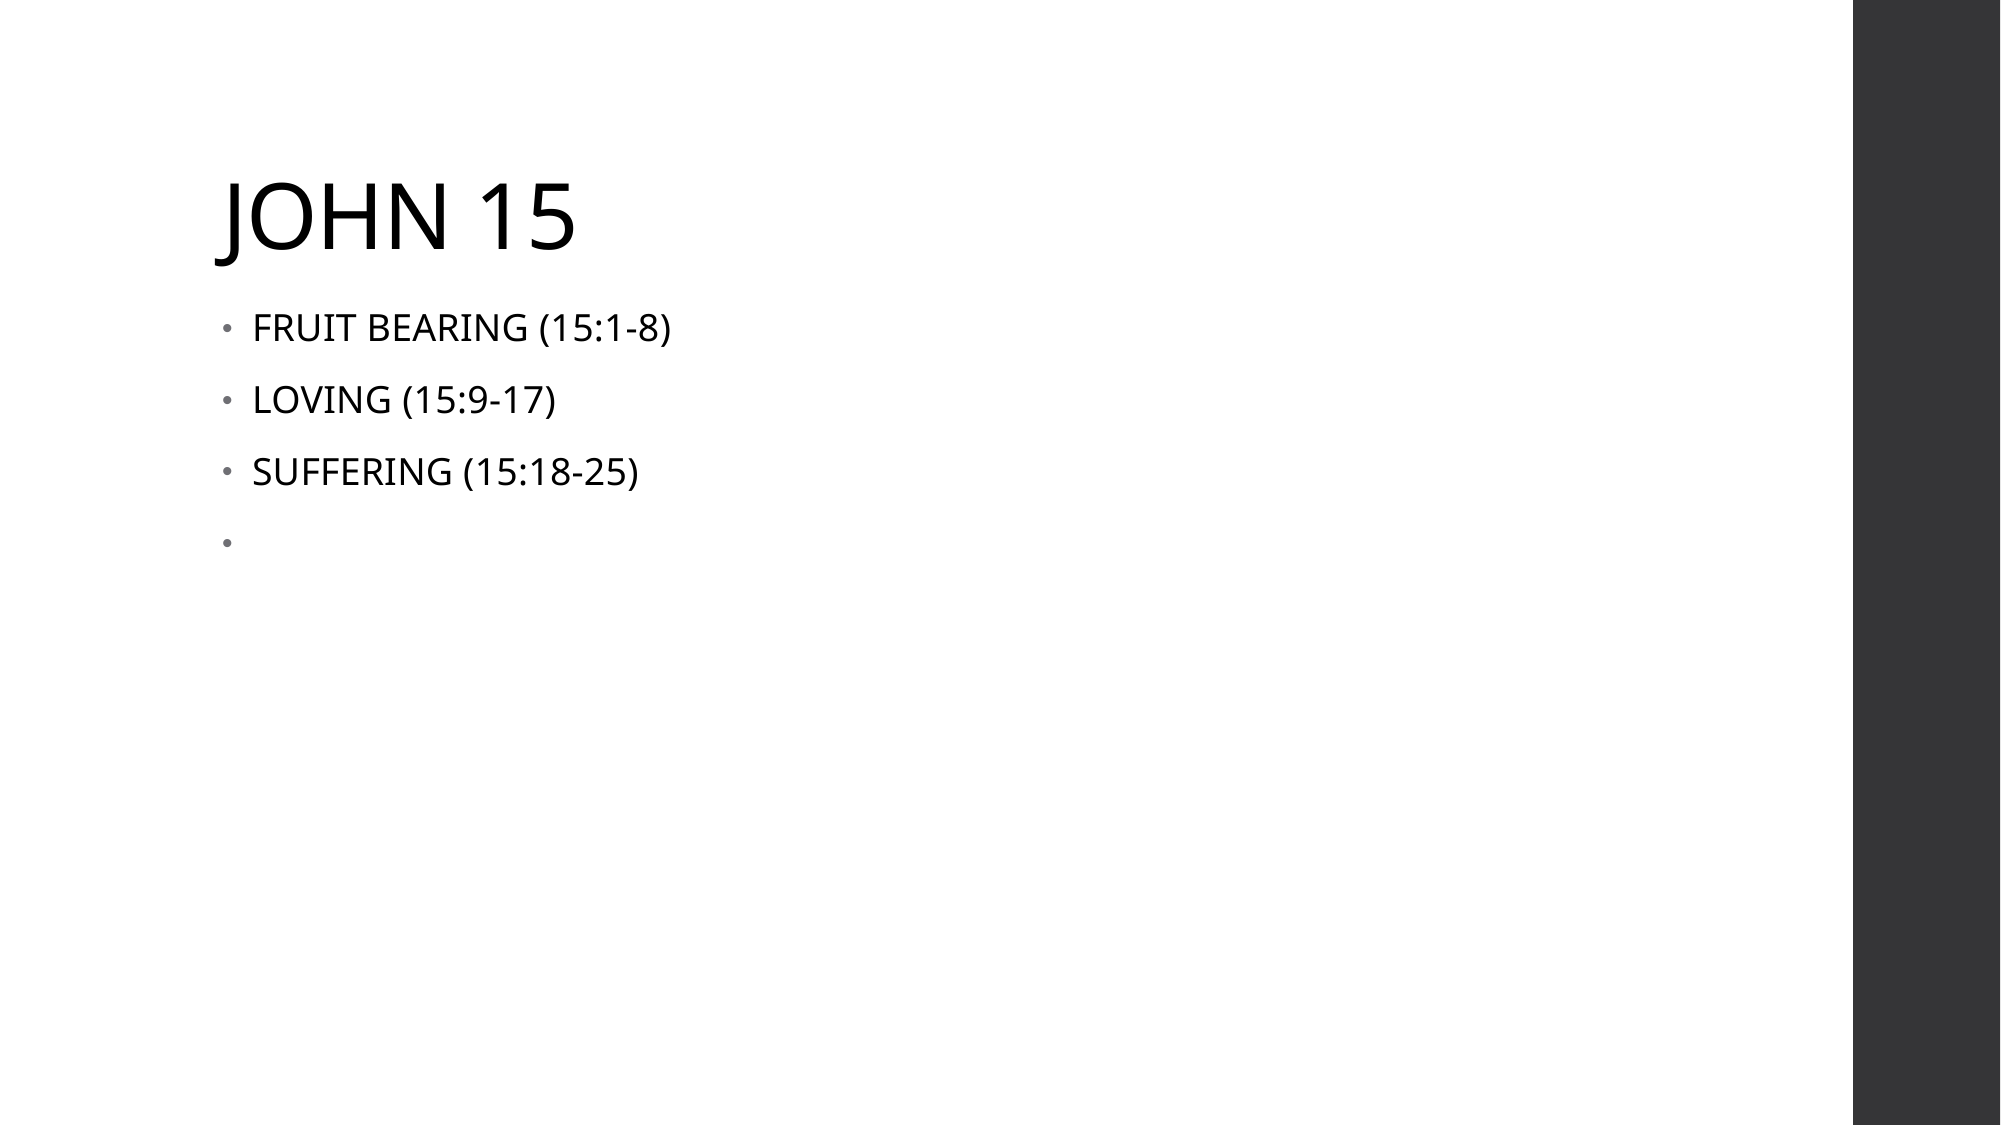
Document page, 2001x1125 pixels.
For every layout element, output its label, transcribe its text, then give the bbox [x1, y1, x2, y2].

list FRUIT BEARING (15:1-8) LOVING (15:9-17) SUFFERING (15:18-25) [206, 299, 1617, 1014]
title JOHN 15 [206, 60, 1797, 278]
